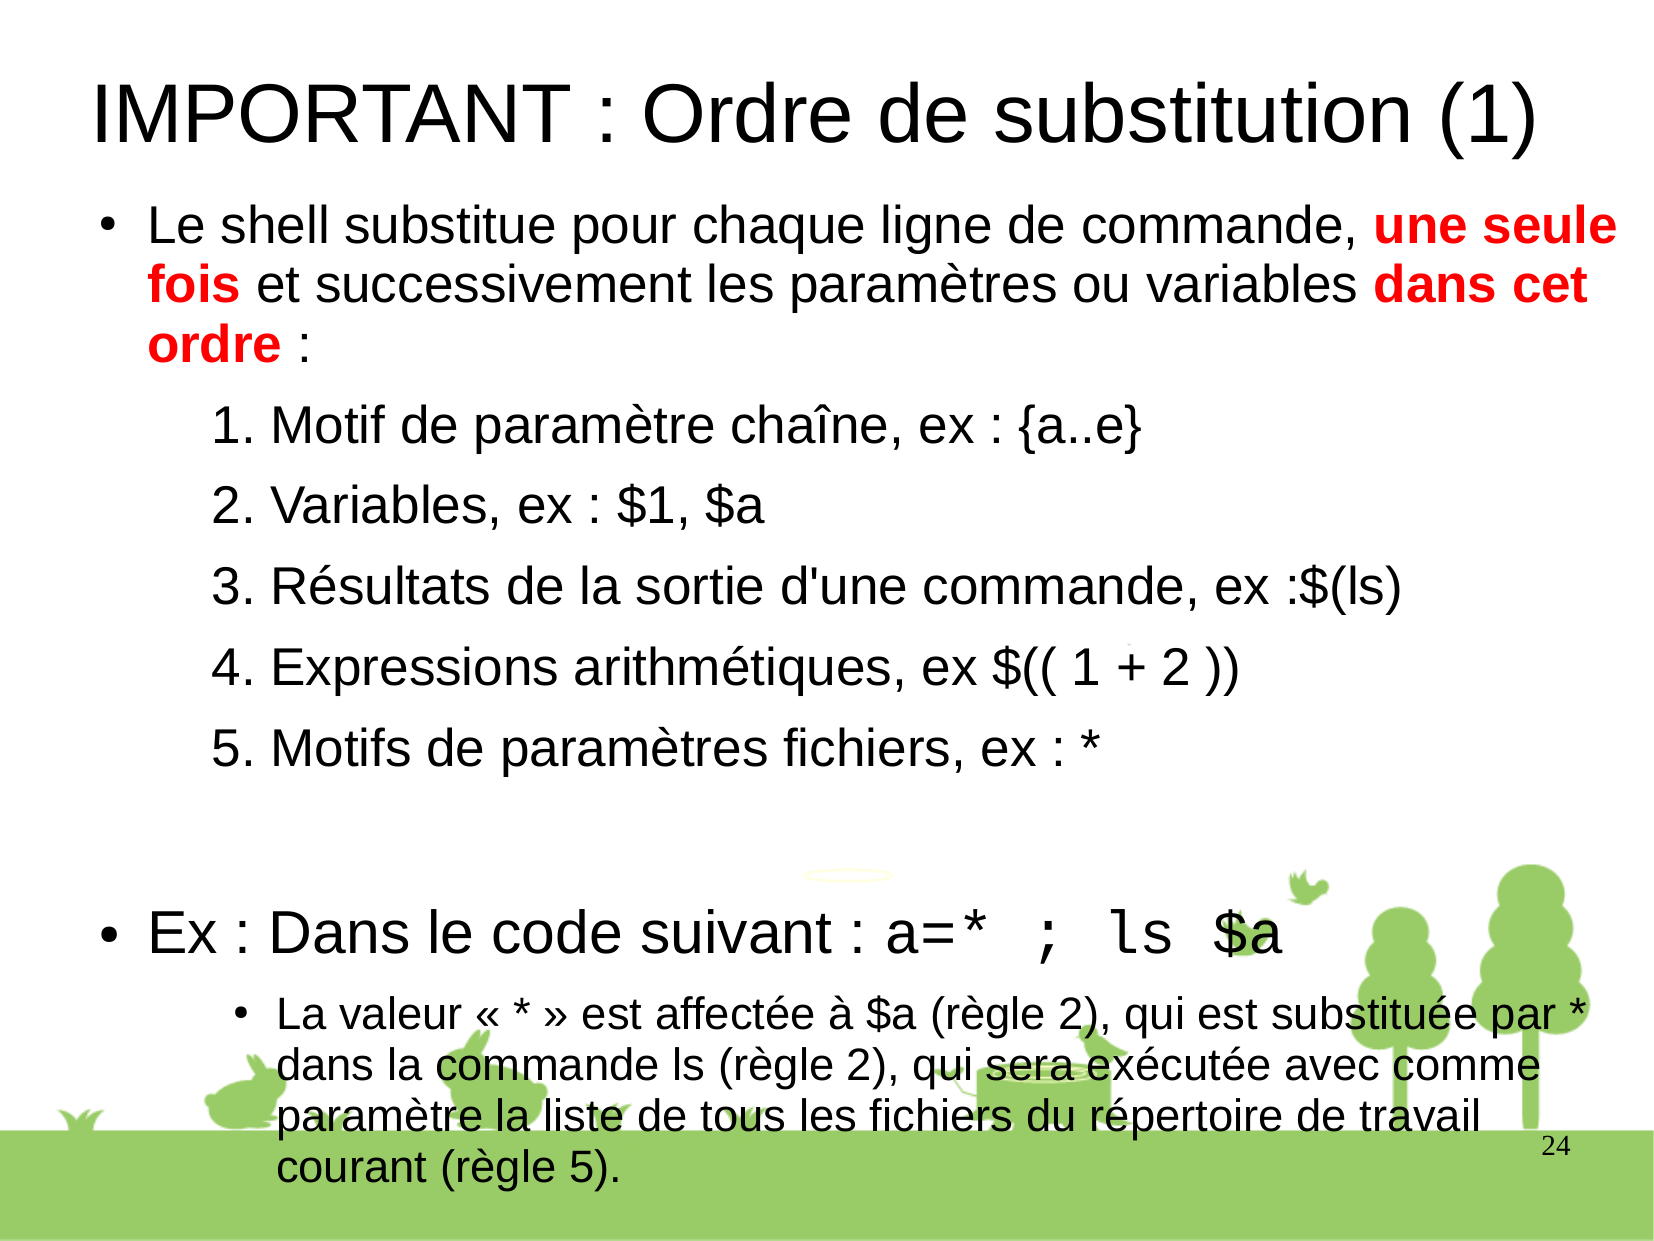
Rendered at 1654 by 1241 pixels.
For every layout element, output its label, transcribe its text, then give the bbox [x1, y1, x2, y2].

list Le shell substitue pour chaque ligne de commande, une seule fois et successivement les paramètres ou variables dans cet ordre : 1. Motif de paramètre chaîne, ex : {a..e} 2. Variables, ex : $1, $a 3. Résultats de la sortie d'une commande, ex :$(ls) 4. Expressions arithmétiques, ex $(( 1 + 2 )) 5. Motifs de paramètres fichiers, ex : * Ex : Dans le code suivant : a=* ; ls $a La valeur « * » est affectée à $a (règle 2), qui est substituée par * dans la commande ls (règle 2), qui sera exécutée avec comme paramètre la liste de tous les fichiers du répertoire de travail courant (règle 5). [82, 195, 1630, 1193]
title IMPORTANT : Ordre de substitution (1) [82, 49, 1571, 178]
picture [0, 0, 1654, 1241]
